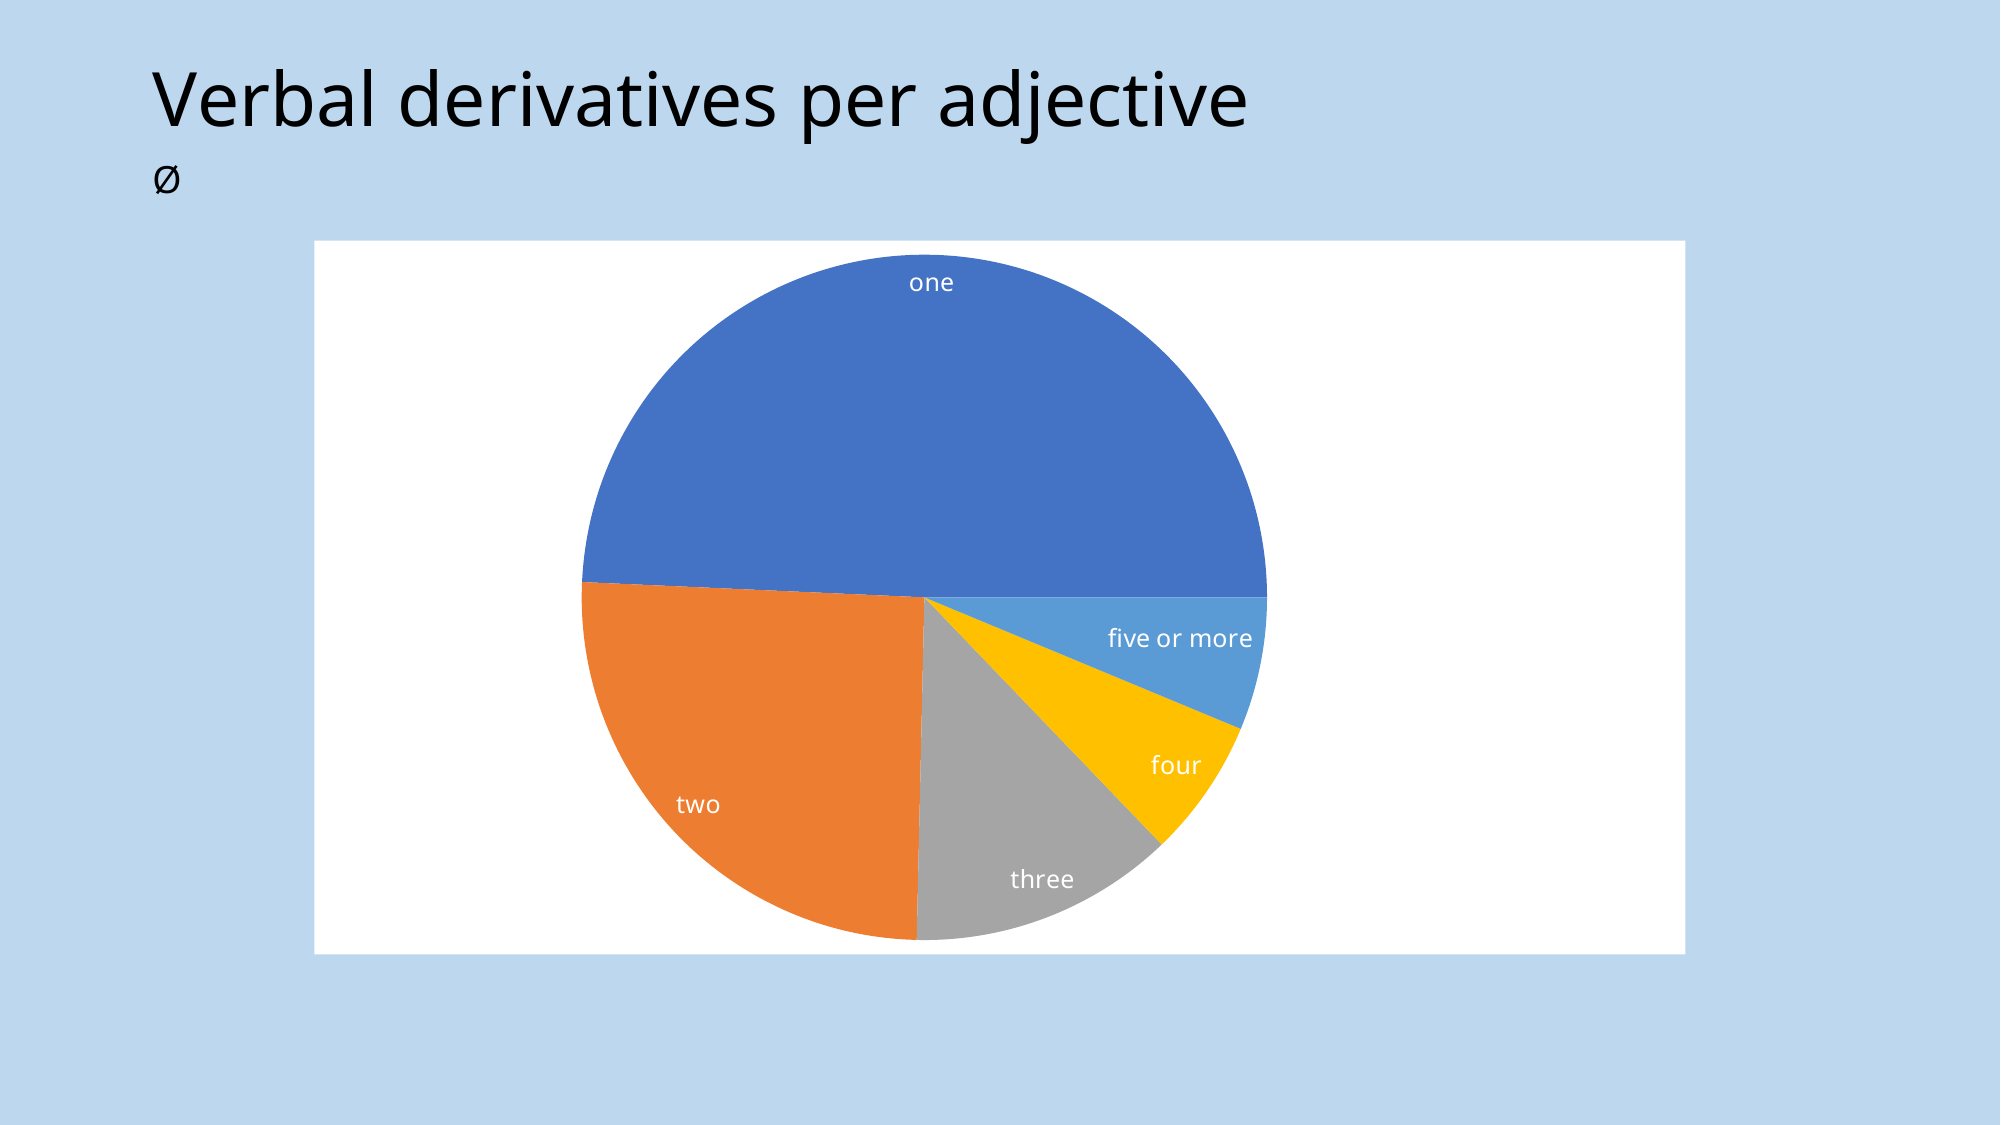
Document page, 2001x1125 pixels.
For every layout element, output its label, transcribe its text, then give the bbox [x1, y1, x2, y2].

chart [314, 240, 1686, 955]
text_box [137, 145, 1863, 1014]
text_box Verbal derivatives per adjective [137, 54, 1863, 272]
